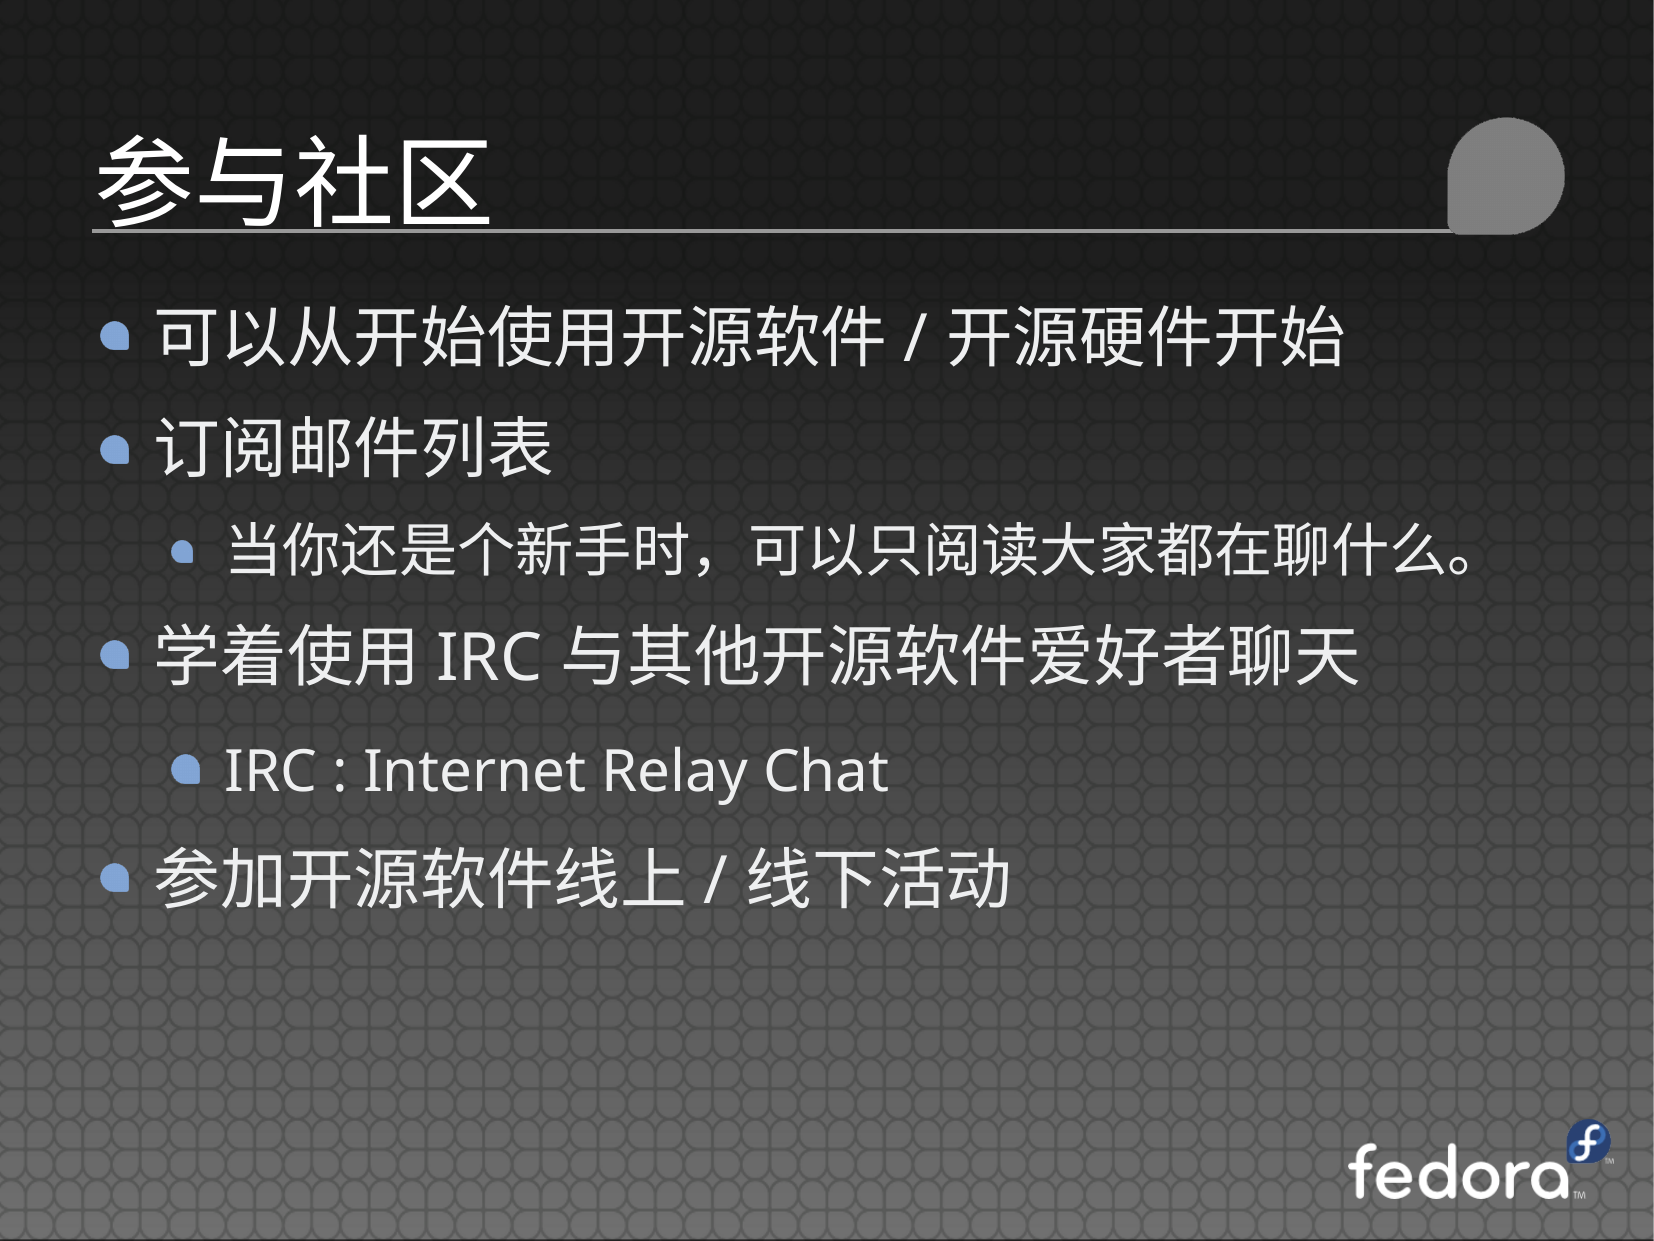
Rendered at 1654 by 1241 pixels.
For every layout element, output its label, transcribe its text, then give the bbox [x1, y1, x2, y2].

title 参与社区 [94, 100, 1427, 251]
list 可以从开始使用开源软件/开源硬件开始 订阅邮件列表 当你还是个新手时，可以只阅读大家都在聊什么。 学着使用IRC与其他开源软件爱好者聊天 IRC : Internet Relay Chat 参加开源软件线上/线下活动 [82, 290, 1571, 1094]
picture [0, 0, 1654, 1241]
